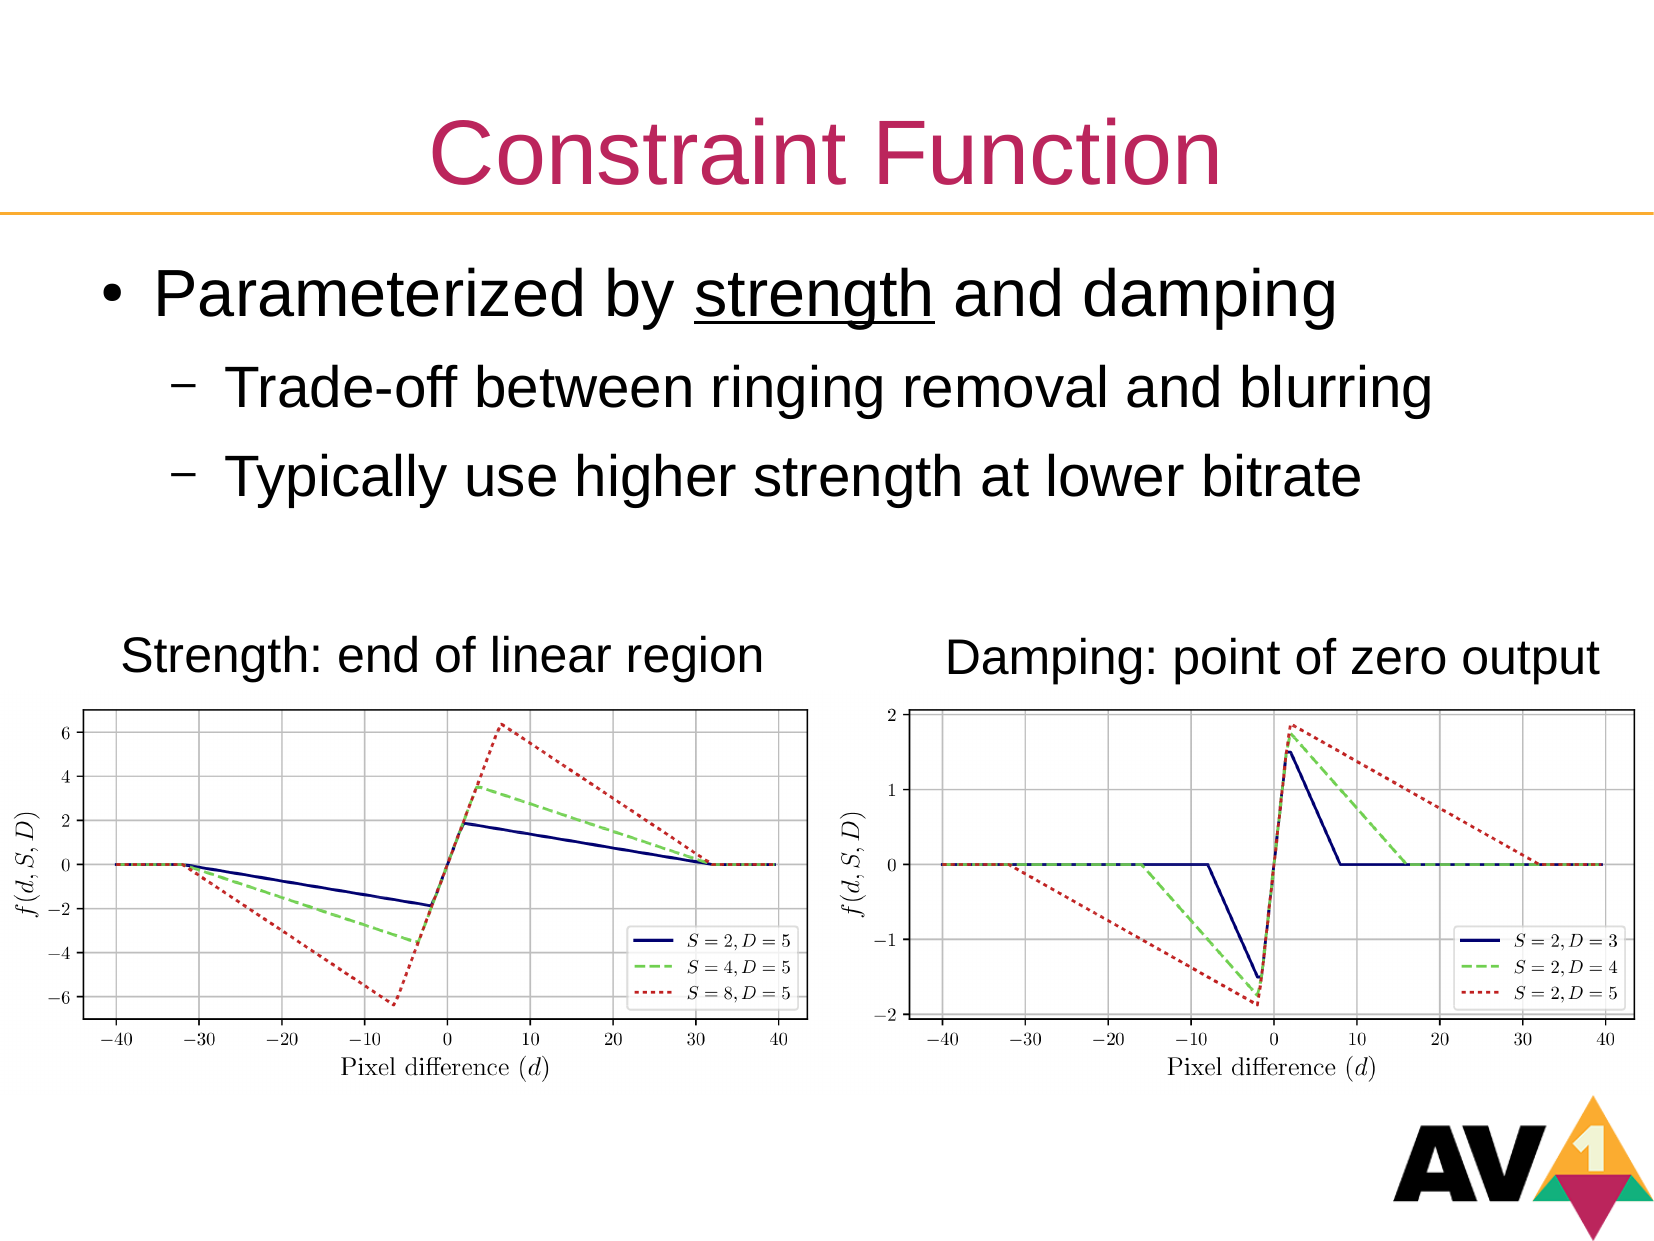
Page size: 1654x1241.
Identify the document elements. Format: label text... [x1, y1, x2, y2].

title Constraint Function [82, 49, 1571, 256]
text_box Strength: end of linear region [105, 620, 781, 691]
text_box Damping: point of zero output [930, 622, 1622, 693]
list Parameterized by strength and damping Trade-off between ringing removal and blurring Typically use higher strength at lower bitrate [82, 256, 1571, 690]
picture [0, 690, 1654, 1241]
